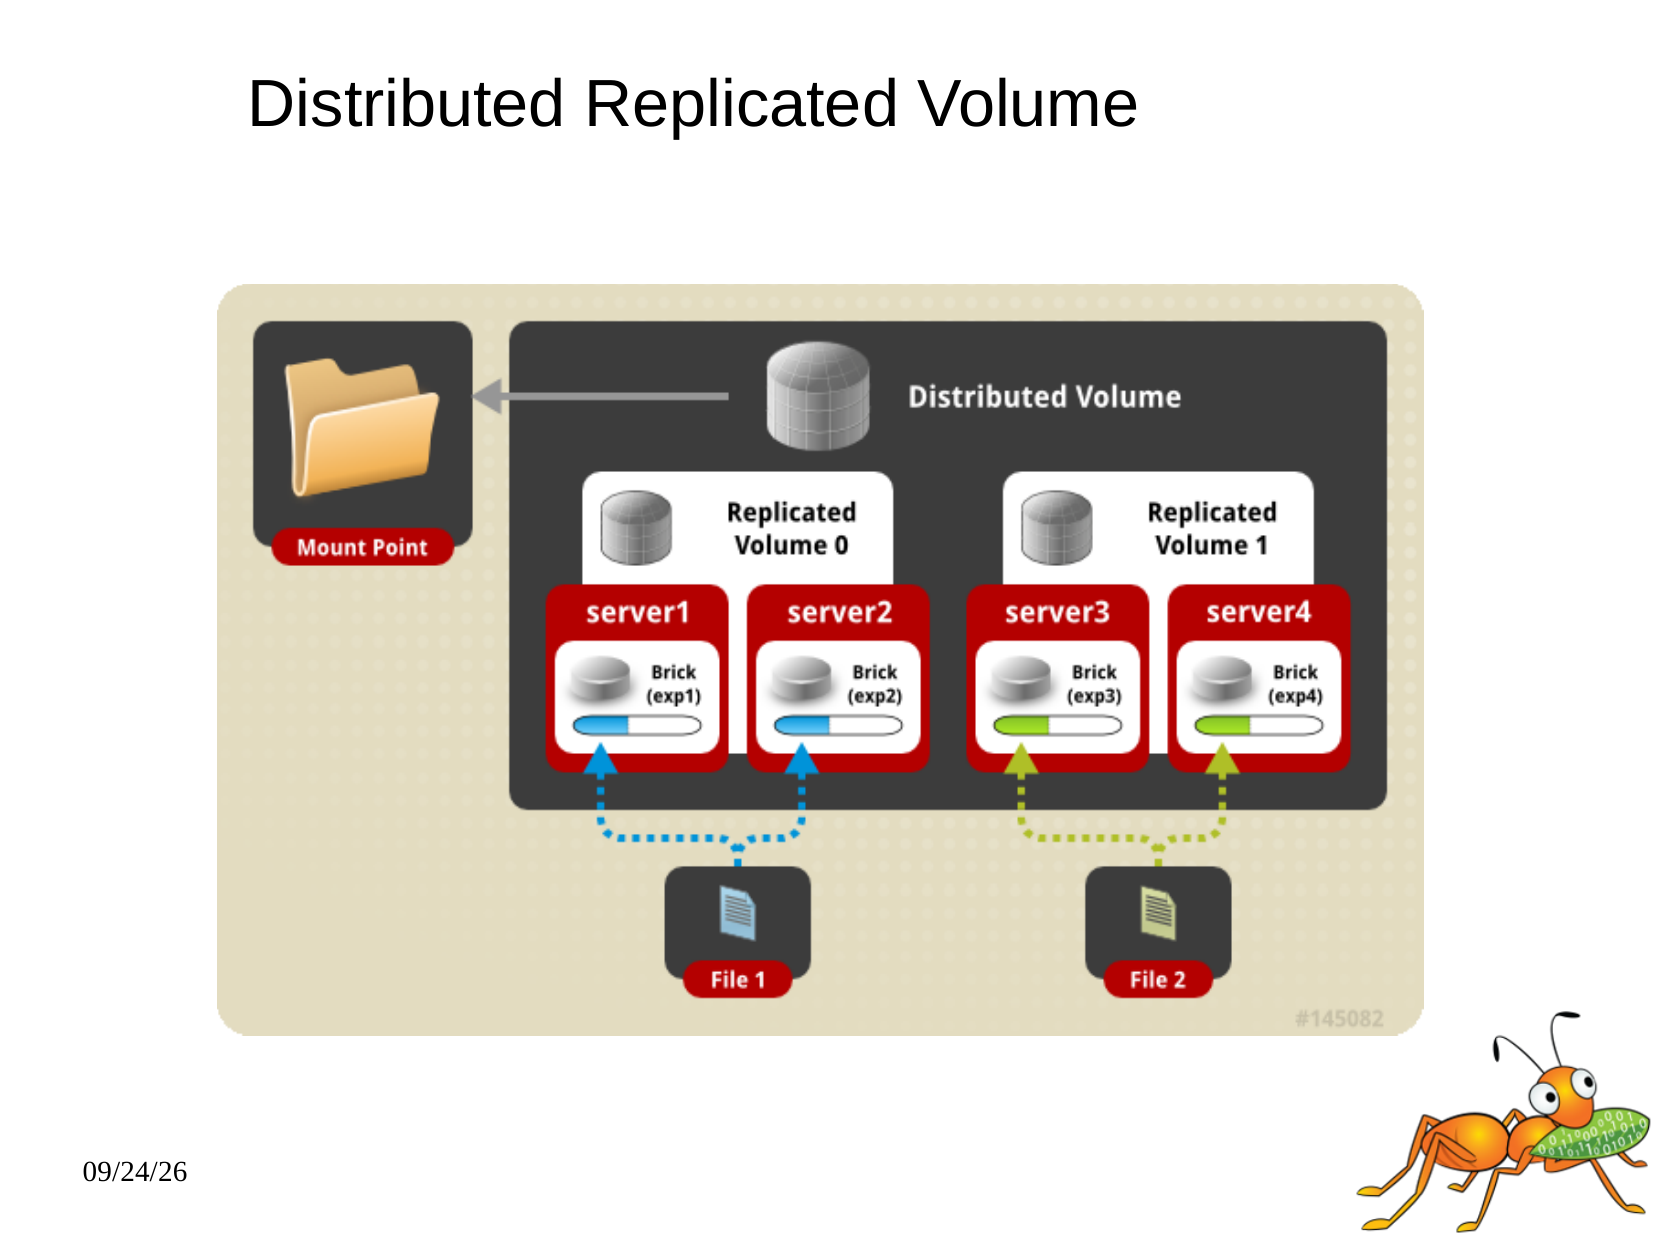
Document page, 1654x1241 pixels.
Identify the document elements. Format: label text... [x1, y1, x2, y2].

picture [217, 284, 1654, 1235]
text_box Distributed Replicated Volume [59, 59, 1329, 149]
